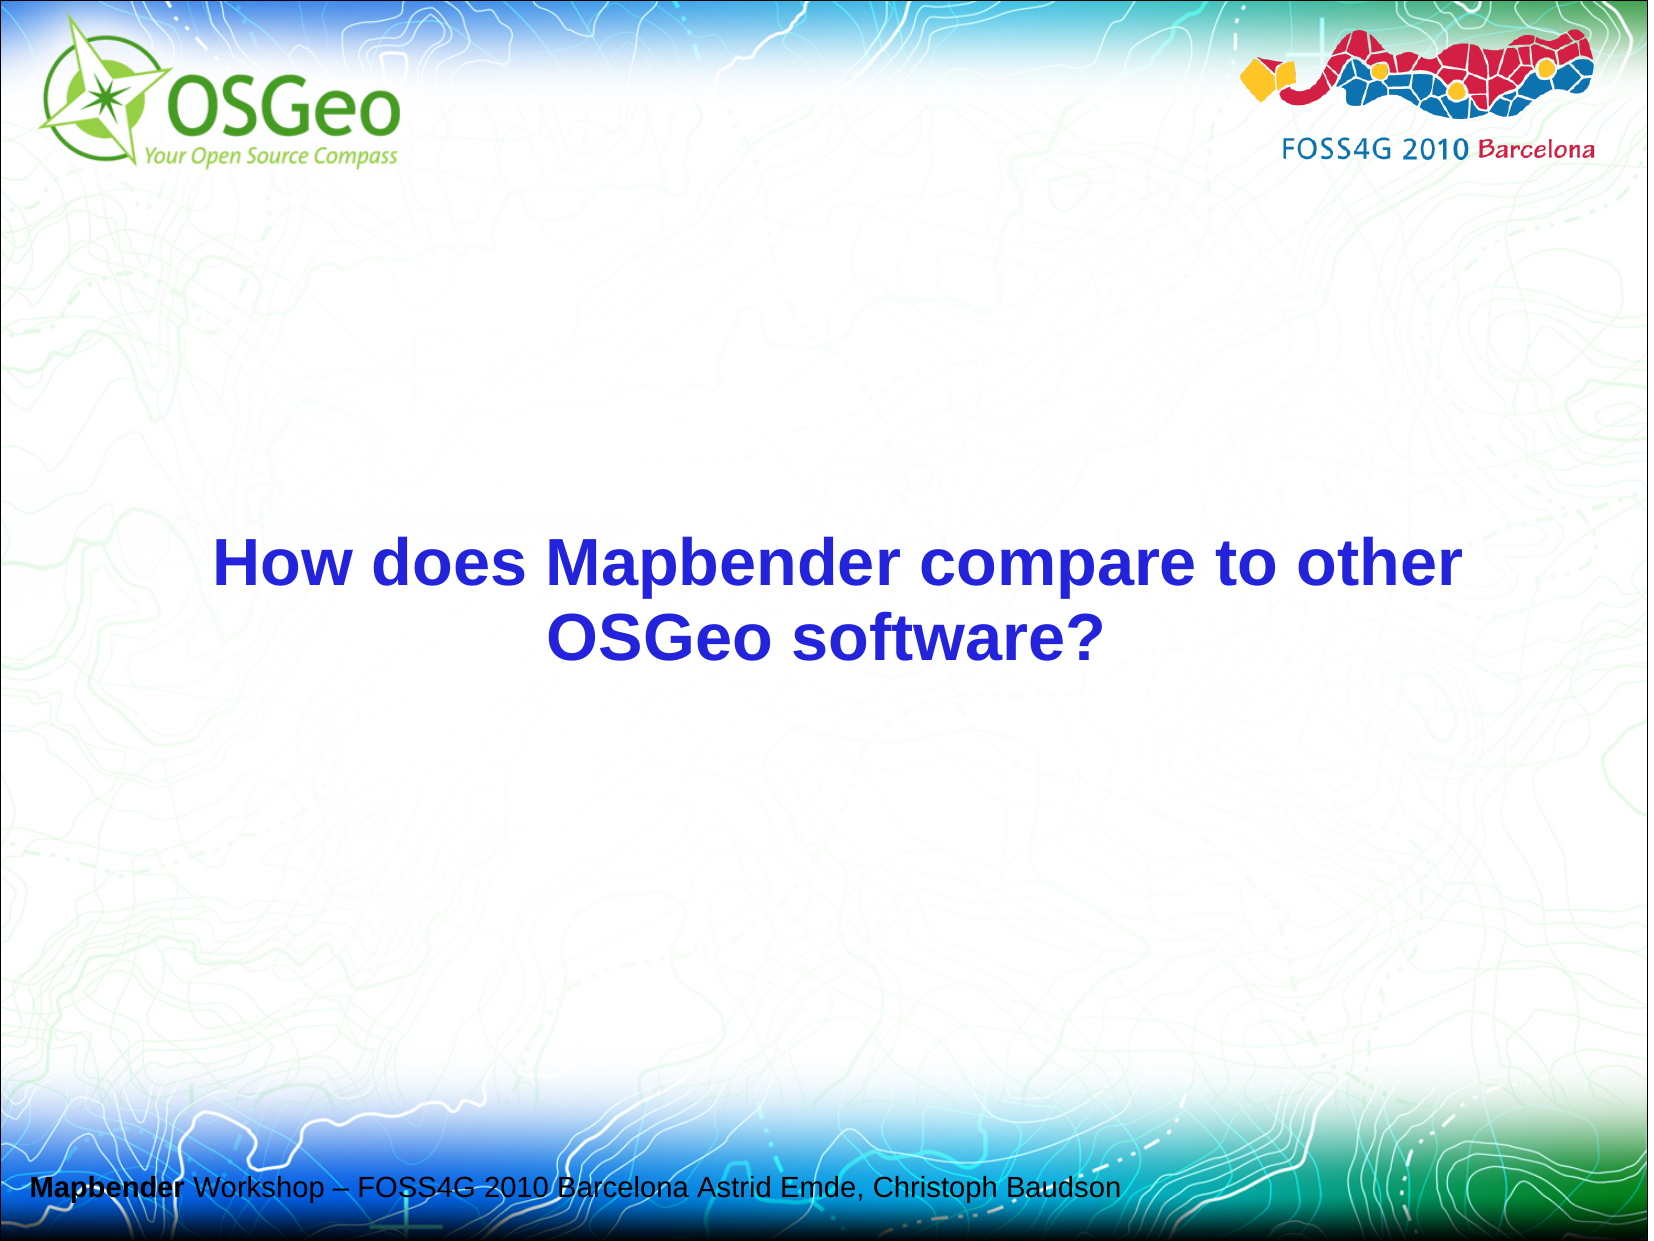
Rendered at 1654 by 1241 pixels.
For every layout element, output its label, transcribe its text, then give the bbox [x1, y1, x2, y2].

picture [1, 1, 1647, 1240]
title How does Mapbender compare to other OSGeo software? [82, 513, 1571, 686]
